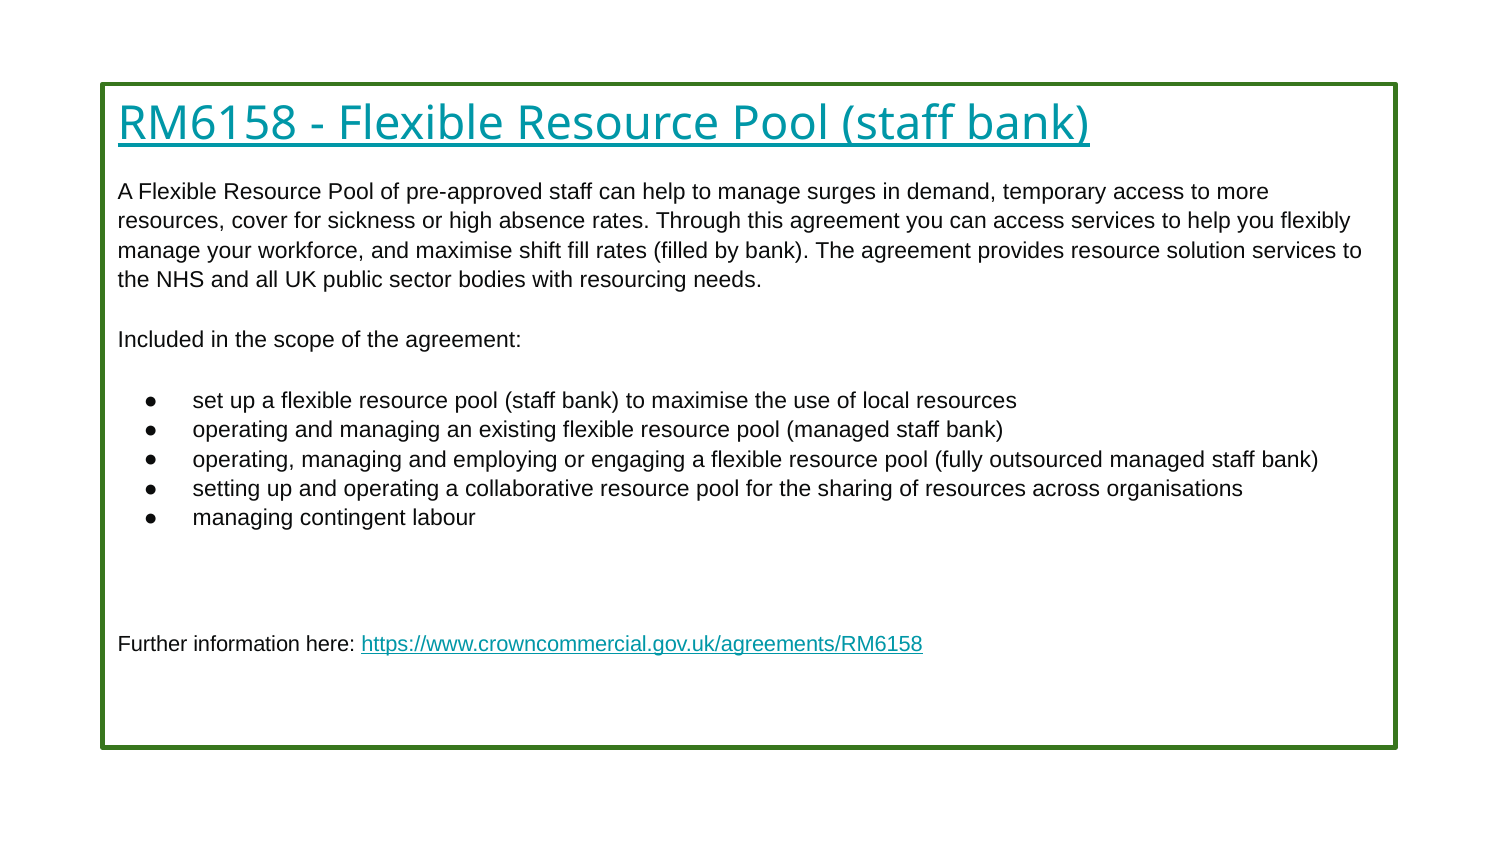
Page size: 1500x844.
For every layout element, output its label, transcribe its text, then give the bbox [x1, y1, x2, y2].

list RM6158 - Flexible Resource Pool (staff bank) A Flexible Resource Pool of pre-approved staff can help to manage surges in demand, temporary access to more resources, cover for sickness or high absence rates. Through this agreement you can access services to help you flexibly manage your workforce, and maximise shift fill rates (filled by bank). The agreement provides resource solution services to the NHS and all UK public sector bodies with resourcing needs. Included in the scope of the agreement: set up a flexible resource pool (staff bank) to maximise the use of local resources operating and managing an existing flexible resource pool (managed staff bank) operating, managing and employing or engaging a flexible resource pool (fully outsourced managed staff bank) setting up and operating a collaborative resource pool for the sharing of resources across organisations managing contingent labour Further information here: https://www.crowncommercial.gov.uk/agreements/RM6158 [102, 83, 1396, 748]
